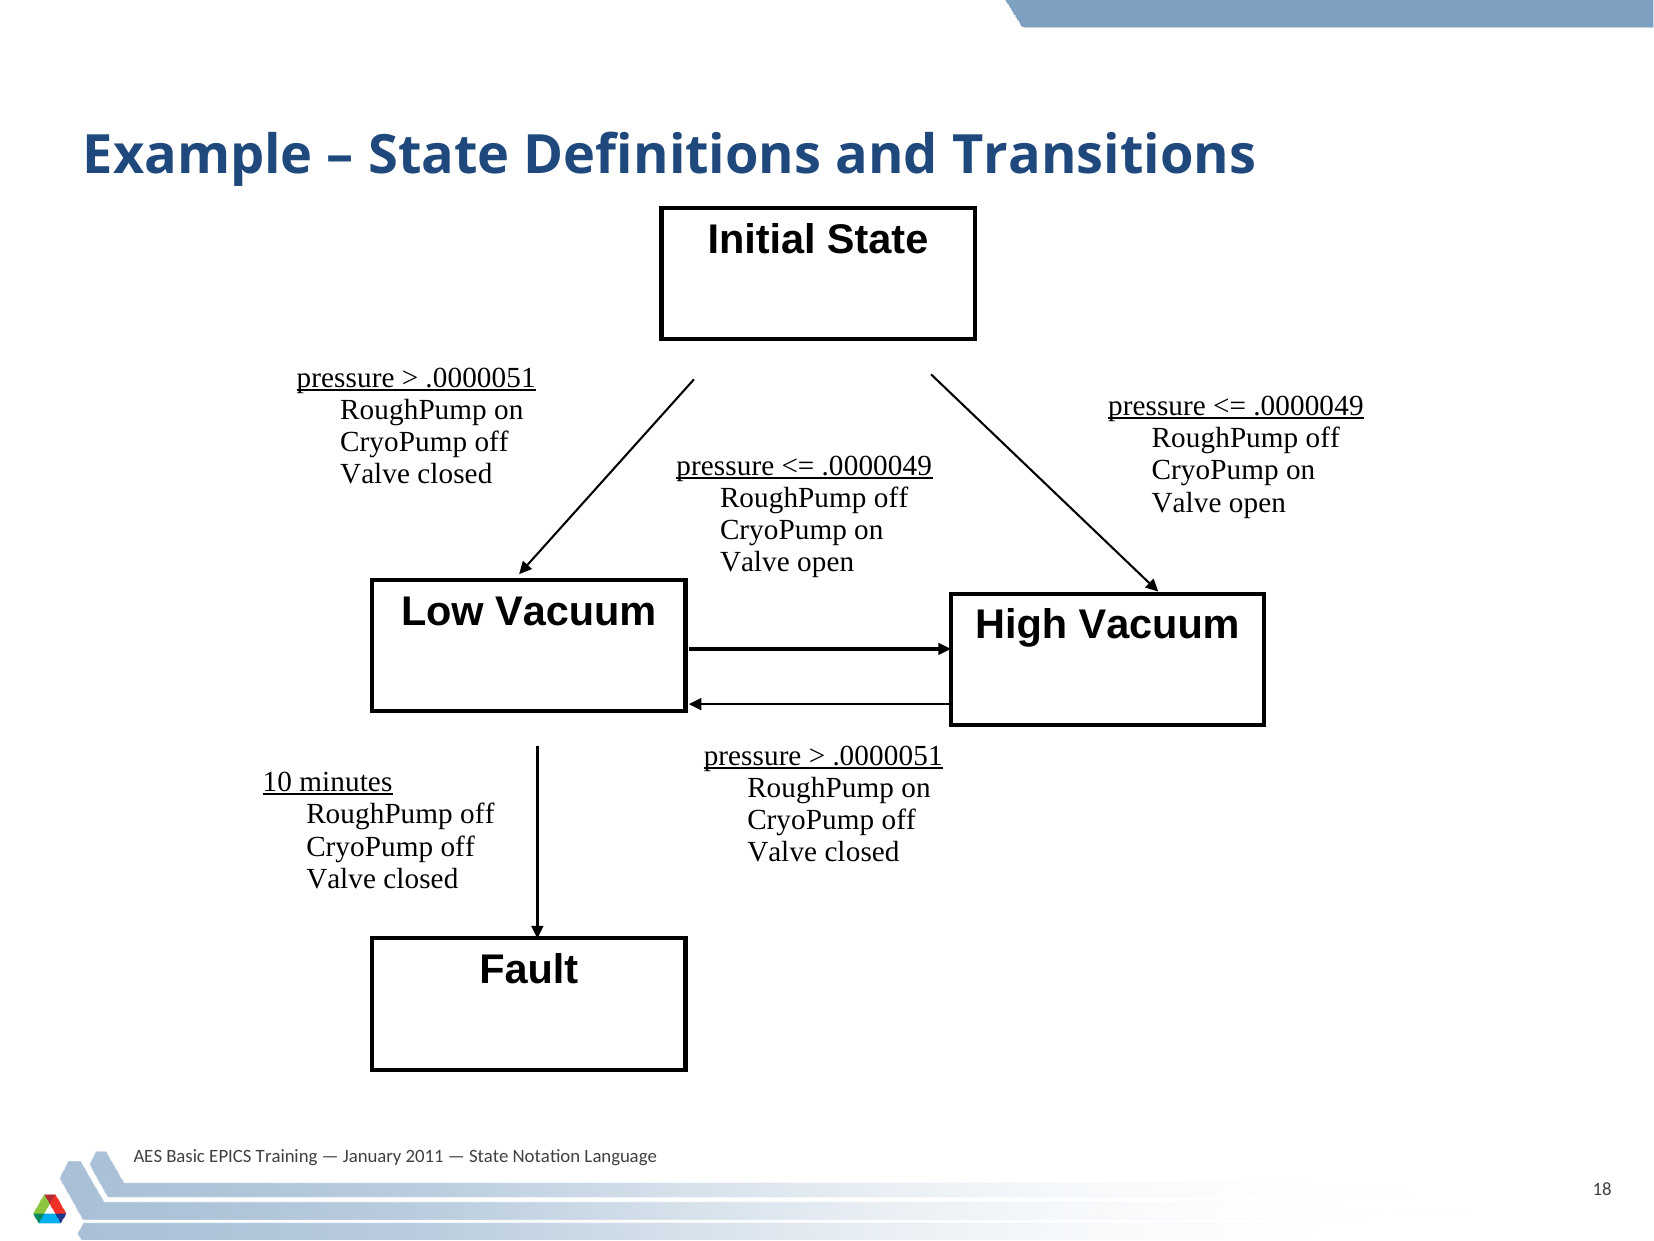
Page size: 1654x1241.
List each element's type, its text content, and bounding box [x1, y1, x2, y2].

text_box Fault [372, 938, 686, 1070]
text_box High Vacuum [950, 593, 1265, 726]
picture [0, 0, 1654, 29]
text_box pressure <= .0000049 RoughPump off CryoPump on Valve open [1093, 381, 1379, 527]
picture [0, 1143, 1654, 1240]
text_box Low Vacuum [372, 580, 686, 712]
text_box pressure > .0000051 RoughPump on CryoPump off Valve closed [281, 353, 552, 499]
text_box pressure <= .0000049 RoughPump off CryoPump on Valve open [661, 441, 948, 587]
text_box 10 minutes RoughPump off CryoPump off Valve closed [247, 757, 510, 903]
text_box Initial State [661, 207, 975, 340]
text_box pressure > .0000051 RoughPump on CryoPump off Valve closed [688, 731, 959, 877]
title Example – State Definitions and Transitions [82, 49, 1571, 257]
